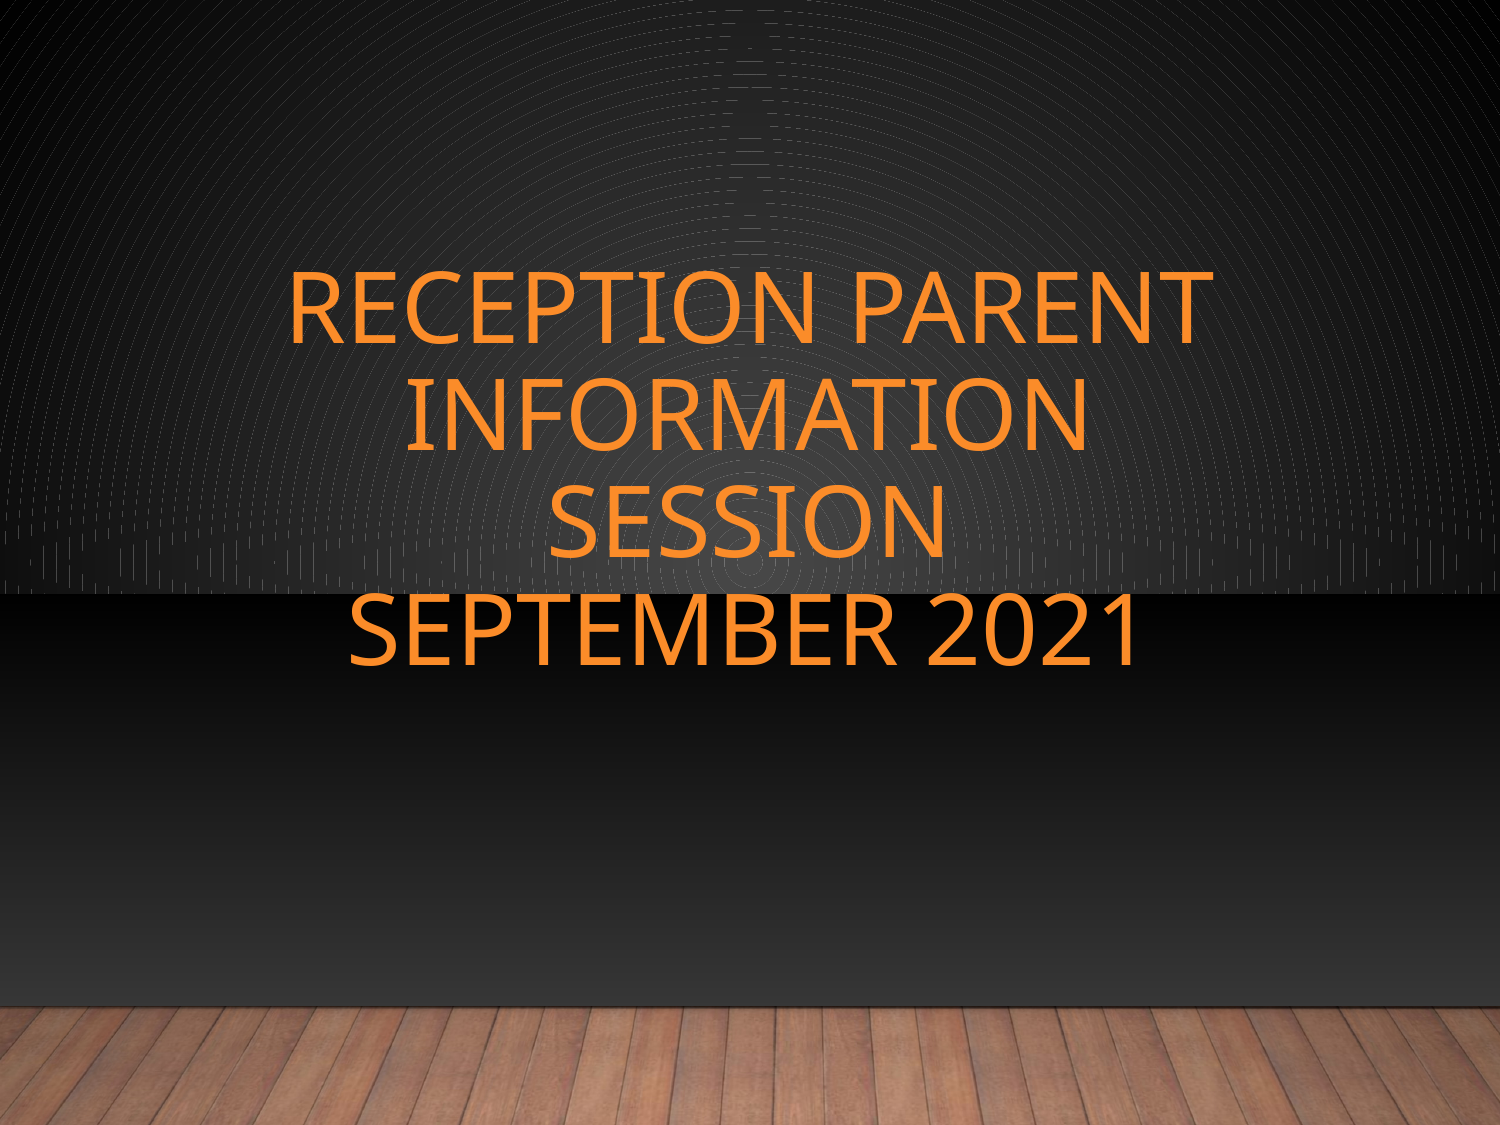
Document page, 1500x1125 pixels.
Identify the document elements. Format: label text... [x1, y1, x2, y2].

title Reception parent information session September 2021 [236, 243, 1263, 687]
